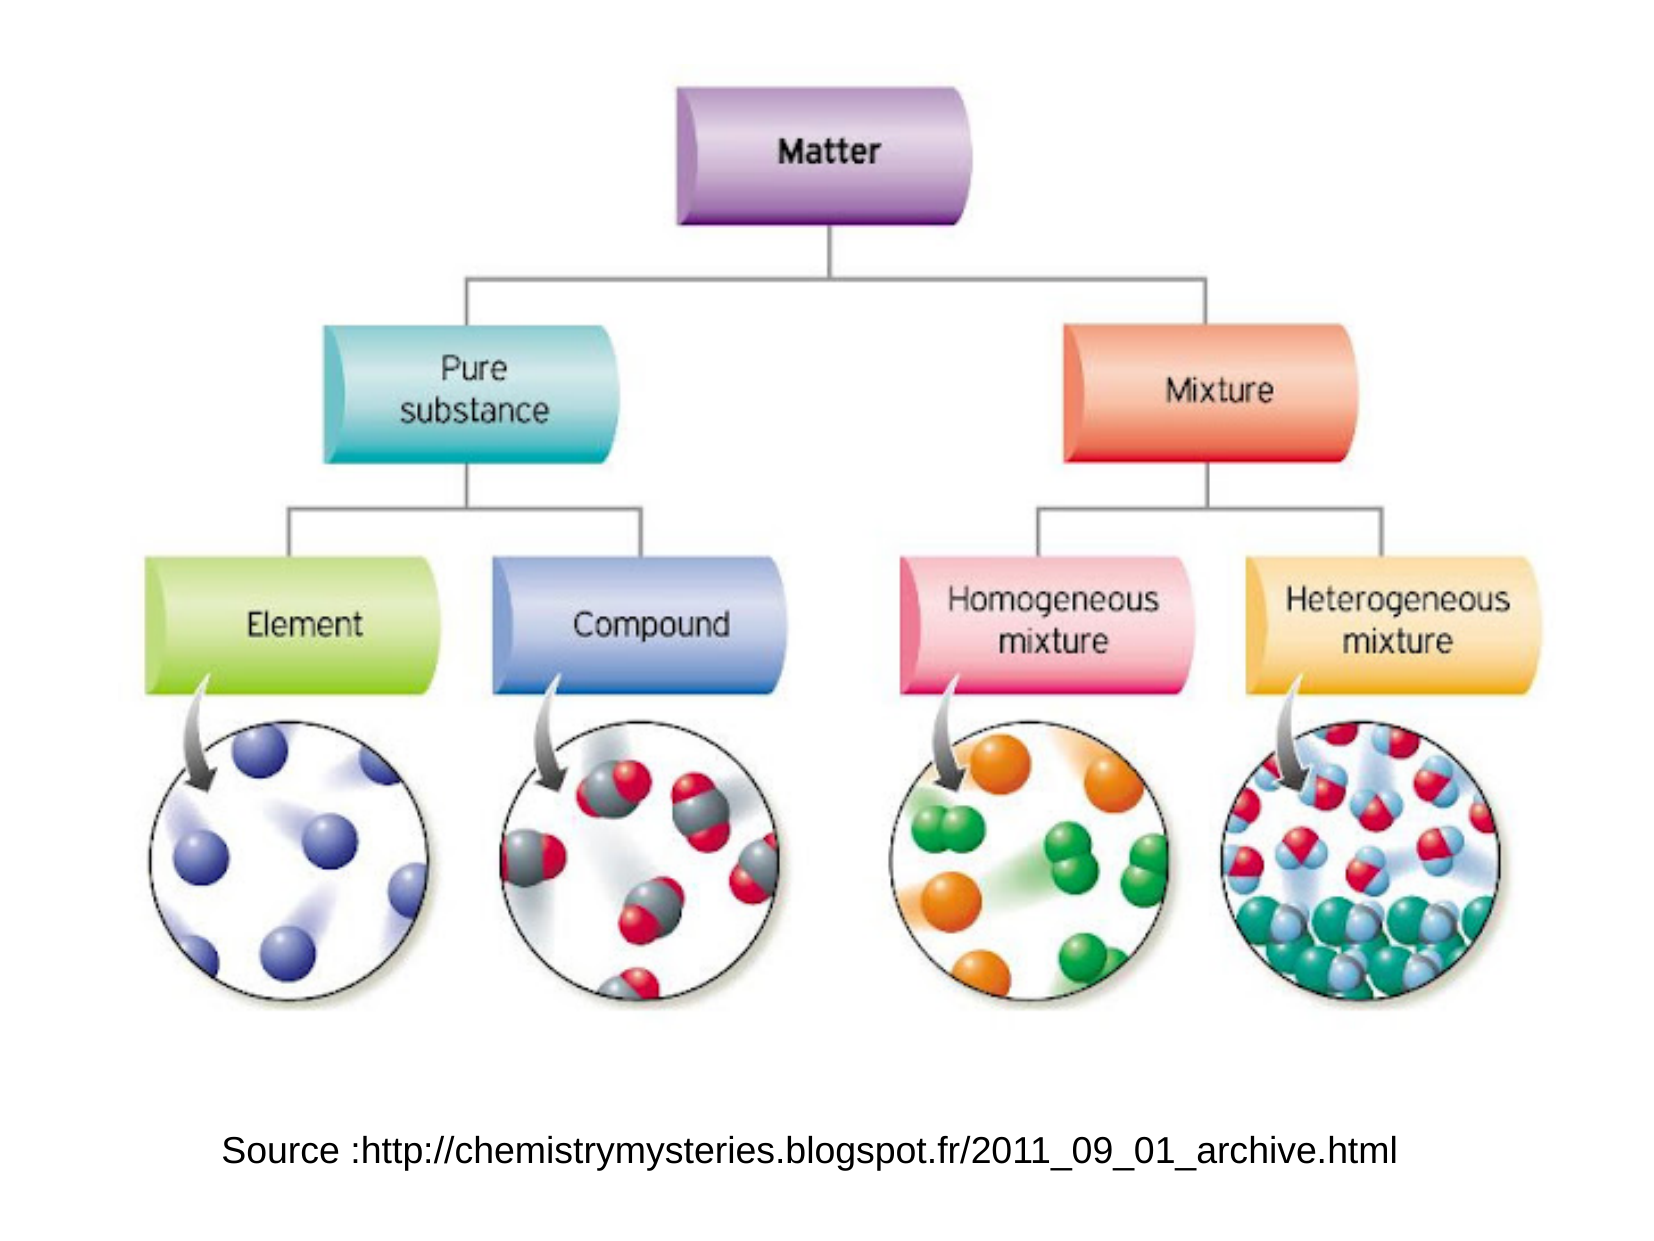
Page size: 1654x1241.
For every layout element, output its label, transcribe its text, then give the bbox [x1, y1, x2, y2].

picture [118, 64, 1574, 1034]
text_box Source :http://chemistrymysteries.blogspot.fr/2011_09_01_archive.html [206, 1122, 1536, 1179]
